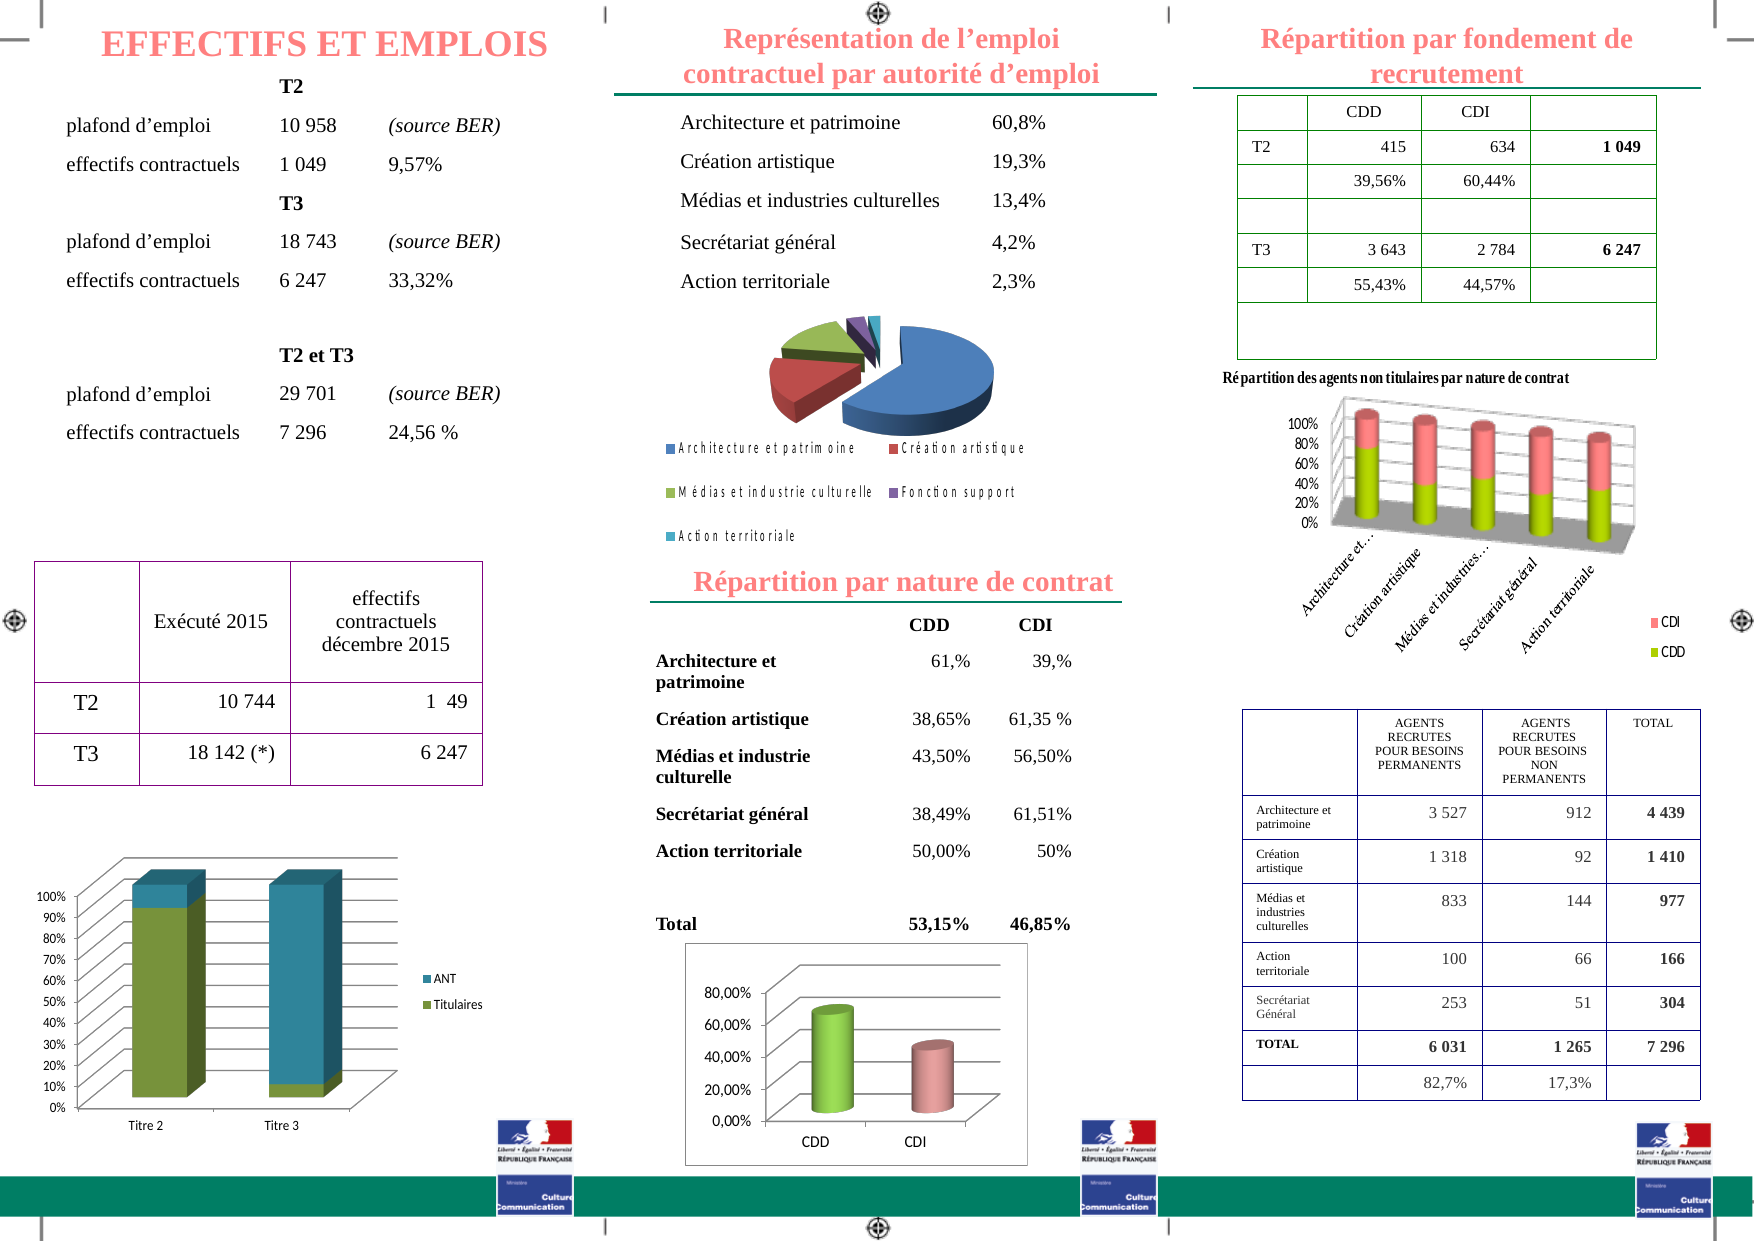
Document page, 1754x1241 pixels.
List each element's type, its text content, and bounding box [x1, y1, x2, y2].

table_cell 1 410 [1607, 840, 1700, 883]
table_cell 61,35 % [985, 701, 1086, 738]
table_cell 18 142 (*) [140, 734, 290, 785]
table_cell [1238, 199, 1307, 233]
table_cell TOTAL [1243, 1031, 1357, 1065]
table_cell plafond d’emploi [52, 375, 265, 414]
table_cell 6 247 [1531, 234, 1656, 267]
table_cell 304 [1607, 987, 1700, 1030]
table_cell 61,51% [985, 796, 1086, 833]
table_cell Création artistique [641, 701, 874, 738]
table_cell 1 049 [1531, 131, 1656, 164]
table_cell T3 [35, 734, 139, 785]
table_cell Création artistique [666, 142, 977, 181]
table_cell [1531, 199, 1656, 233]
table_header [1243, 710, 1357, 795]
table_header [52, 67, 265, 106]
table_cell [1531, 268, 1656, 302]
table_cell 1 318 [1358, 840, 1482, 883]
table_cell 39,% [985, 644, 1086, 701]
table_cell [1243, 1066, 1357, 1100]
table_cell 9,57% [374, 145, 591, 184]
table_header Architecture et patrimoine [666, 103, 977, 142]
table_cell [985, 869, 1086, 906]
table_cell Secrétariat général [666, 224, 977, 263]
table_cell [1238, 303, 1656, 359]
table_cell 4,2% [977, 224, 1072, 263]
table_cell 44,57% [1422, 268, 1530, 302]
table_cell [1422, 199, 1530, 233]
table_cell Action territoriale [641, 833, 874, 869]
table_cell Médias et industries culturelles [666, 181, 977, 224]
table_cell 18 743 [265, 223, 374, 262]
table_header effectifs contractuels décembre 2015 [291, 562, 482, 682]
table_cell [374, 301, 591, 336]
table_cell Total [641, 906, 874, 943]
table_header AGENTS RECRUTES POUR BESOINS PERMANENTS [1358, 710, 1482, 795]
table_header CDI [1422, 96, 1530, 130]
table_cell (source BER) [374, 106, 591, 145]
table_cell 3 527 [1358, 796, 1482, 839]
table_cell 6 247 [265, 262, 374, 301]
table_cell 2,3% [977, 263, 1072, 295]
table_cell [874, 869, 985, 906]
table_cell 166 [1607, 943, 1700, 986]
table_cell 7 296 [265, 414, 374, 476]
table_cell (source BER) [374, 223, 591, 262]
table_cell [1238, 165, 1307, 198]
table_cell T3 [1238, 234, 1307, 267]
table_cell 60,44% [1422, 165, 1530, 198]
table_cell 7 296 [1607, 1031, 1700, 1065]
table_cell T2 et T3 [265, 336, 374, 375]
table_header [1238, 96, 1307, 130]
table_cell 912 [1483, 796, 1606, 839]
table_cell Secrétariat général [641, 796, 874, 833]
table_cell plafond d’emploi [52, 223, 265, 262]
table_cell effectifs contractuels [52, 145, 265, 184]
table_cell 1 49 [291, 683, 482, 733]
table_cell 46,85% [985, 906, 1086, 943]
table_cell [1607, 1066, 1700, 1100]
table_cell 253 [1358, 987, 1482, 1030]
table_cell 10 958 [265, 106, 374, 145]
table_cell [52, 184, 265, 223]
text_box Répartition par fondement de recrutement [1181, 11, 1713, 71]
table_cell 29 701 [265, 375, 374, 414]
table_cell 144 [1483, 884, 1606, 942]
table_cell 415 [1308, 131, 1421, 164]
table_cell Action territoriale [1243, 943, 1357, 986]
picture [0, 0, 1754, 1241]
text_box Répartition par nature de contrat [649, 555, 1158, 603]
table_cell 833 [1358, 884, 1482, 942]
table_cell [374, 184, 591, 223]
text_box Représentation de l’emploi contractuel par autorité d’emploi [637, 11, 1146, 83]
table_cell 39,56% [1308, 165, 1421, 198]
table_cell [374, 336, 591, 375]
table_cell Architecture et patrimoine [1243, 796, 1357, 839]
table_header 60,8% [977, 103, 1072, 142]
table_cell 19,3% [977, 142, 1072, 181]
table_cell [1531, 165, 1656, 198]
table_cell 82,7% [1358, 1066, 1482, 1100]
table_cell 1 049 [265, 145, 374, 184]
table_header TOTAL [1607, 710, 1700, 795]
table_header T2 [265, 67, 374, 106]
table_cell 10 744 [140, 683, 290, 733]
table_cell 51 [1483, 987, 1606, 1030]
table_cell (source BER) [374, 375, 591, 414]
table_cell 66 [1483, 943, 1606, 986]
table_cell effectifs contractuels [52, 262, 265, 301]
table_cell 13,4% [977, 181, 1072, 224]
table_header [374, 67, 591, 106]
table_cell 38,49% [874, 796, 985, 833]
table_header Exécuté 2015 [140, 562, 290, 682]
table_cell Action territoriale [666, 263, 977, 295]
table_cell 38,65% [874, 701, 985, 738]
table_cell Création artistique [1243, 840, 1357, 883]
table_cell 56,50% [985, 738, 1086, 796]
table_cell Médias et industries culturelles [1243, 884, 1357, 942]
table_header [641, 607, 874, 644]
table_cell 53,15% [874, 906, 985, 942]
table_cell 55,43% [1308, 268, 1421, 302]
table_cell [641, 869, 874, 906]
table_cell T2 [35, 683, 139, 733]
table_cell [1308, 199, 1421, 233]
table_cell 100 [1358, 943, 1482, 986]
table_header CDI [985, 607, 1086, 644]
table_cell 1 265 [1483, 1031, 1606, 1065]
table_cell effectifs contractuels [52, 414, 265, 476]
table_cell [1238, 268, 1307, 302]
table_header [35, 562, 139, 682]
table_cell [52, 336, 265, 375]
table_cell 6 031 [1358, 1031, 1482, 1065]
table_cell 33,32% [374, 262, 591, 301]
table_cell 17,3% [1483, 1066, 1606, 1100]
table_cell Architecture et patrimoine [641, 644, 874, 701]
table_header [1531, 96, 1656, 130]
table_cell 3 643 [1308, 234, 1421, 267]
table_cell 6 247 [291, 734, 482, 785]
table_header CDD [1308, 96, 1421, 130]
table_cell [265, 301, 374, 336]
table_cell 2 784 [1422, 234, 1530, 267]
table_cell Médias et industrie culturelle [641, 738, 874, 796]
table_cell plafond d’emploi [52, 106, 265, 145]
table_header AGENTS RECRUTES POUR BESOINS NON PERMANENTS [1483, 710, 1606, 795]
table_cell [52, 301, 265, 336]
table_cell 4 439 [1607, 796, 1700, 839]
table_cell 24,56 % [374, 414, 591, 476]
table_cell 43,50% [874, 738, 985, 796]
table_cell 50% [985, 833, 1086, 869]
table_cell 977 [1607, 884, 1700, 942]
table_cell 50,00% [874, 833, 985, 869]
table_cell Secrétariat Général [1243, 987, 1357, 1030]
table_cell T3 [265, 184, 374, 223]
table_header CDD [874, 607, 985, 644]
table_cell 61,% [874, 644, 985, 701]
table_cell T2 [1238, 131, 1307, 164]
table_cell 92 [1483, 840, 1606, 883]
text_box EFFECTIFS ET EMPLOIS [47, 11, 603, 48]
table_cell 634 [1422, 131, 1530, 164]
